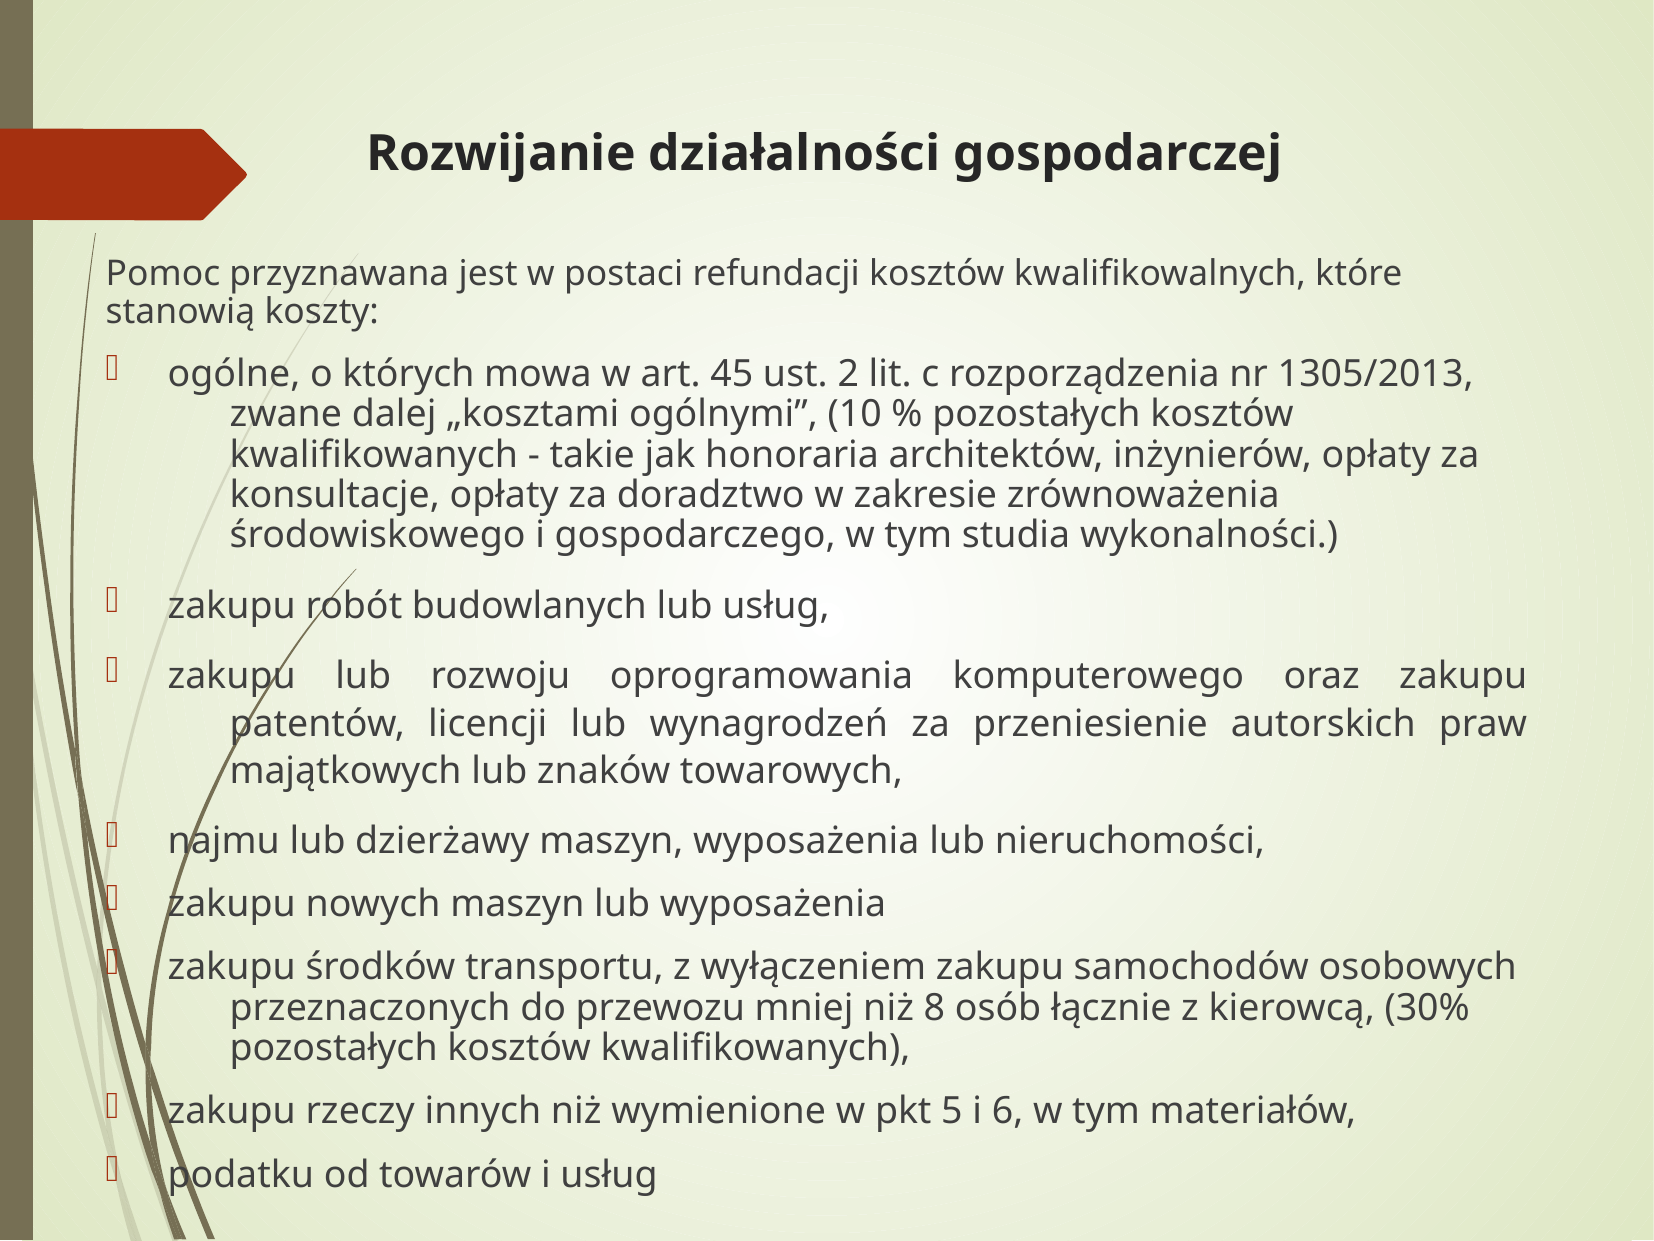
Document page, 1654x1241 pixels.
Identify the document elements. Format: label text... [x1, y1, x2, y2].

list Pomoc przyznawana jest w postaci refundacji kosztów kwalifikowalnych, które stanowią koszty: ogólne, o których mowa w art. 45 ust. 2 lit. c rozporządzenia nr 1305/2013, zwane dalej „kosztami ogólnymi”, (10 % pozostałych kosztów kwalifikowanych - takie jak honoraria architektów, inżynierów, opłaty za konsultacje, opłaty za doradztwo w zakresie zrównoważenia środowiskowego i gospodarczego, w tym studia wykonalności.) zakupu robót budowlanych lub usług, zakupu lub rozwoju oprogramowania komputerowego oraz zakupu patentów, licencji lub wynagrodzeń za przeniesienie autorskich praw majątkowych lub znaków towarowych, najmu lub dzierżawy maszyn, wyposażenia lub nieruchomości, zakupu nowych maszyn lub wyposażenia zakupu środków transportu, z wyłączeniem zakupu samochodów osobowych przeznaczonych do przewozu mniej niż 8 osób łącznie z kierowcą, (30% pozostałych kosztów kwalifikowanych), zakupu rzeczy innych niż wymienione w pkt 5 i 6, w tym materiałów, podatku od towarów i usług [90, 246, 1544, 1241]
title Rozwijanie działalności gospodarczej [351, 112, 1544, 246]
